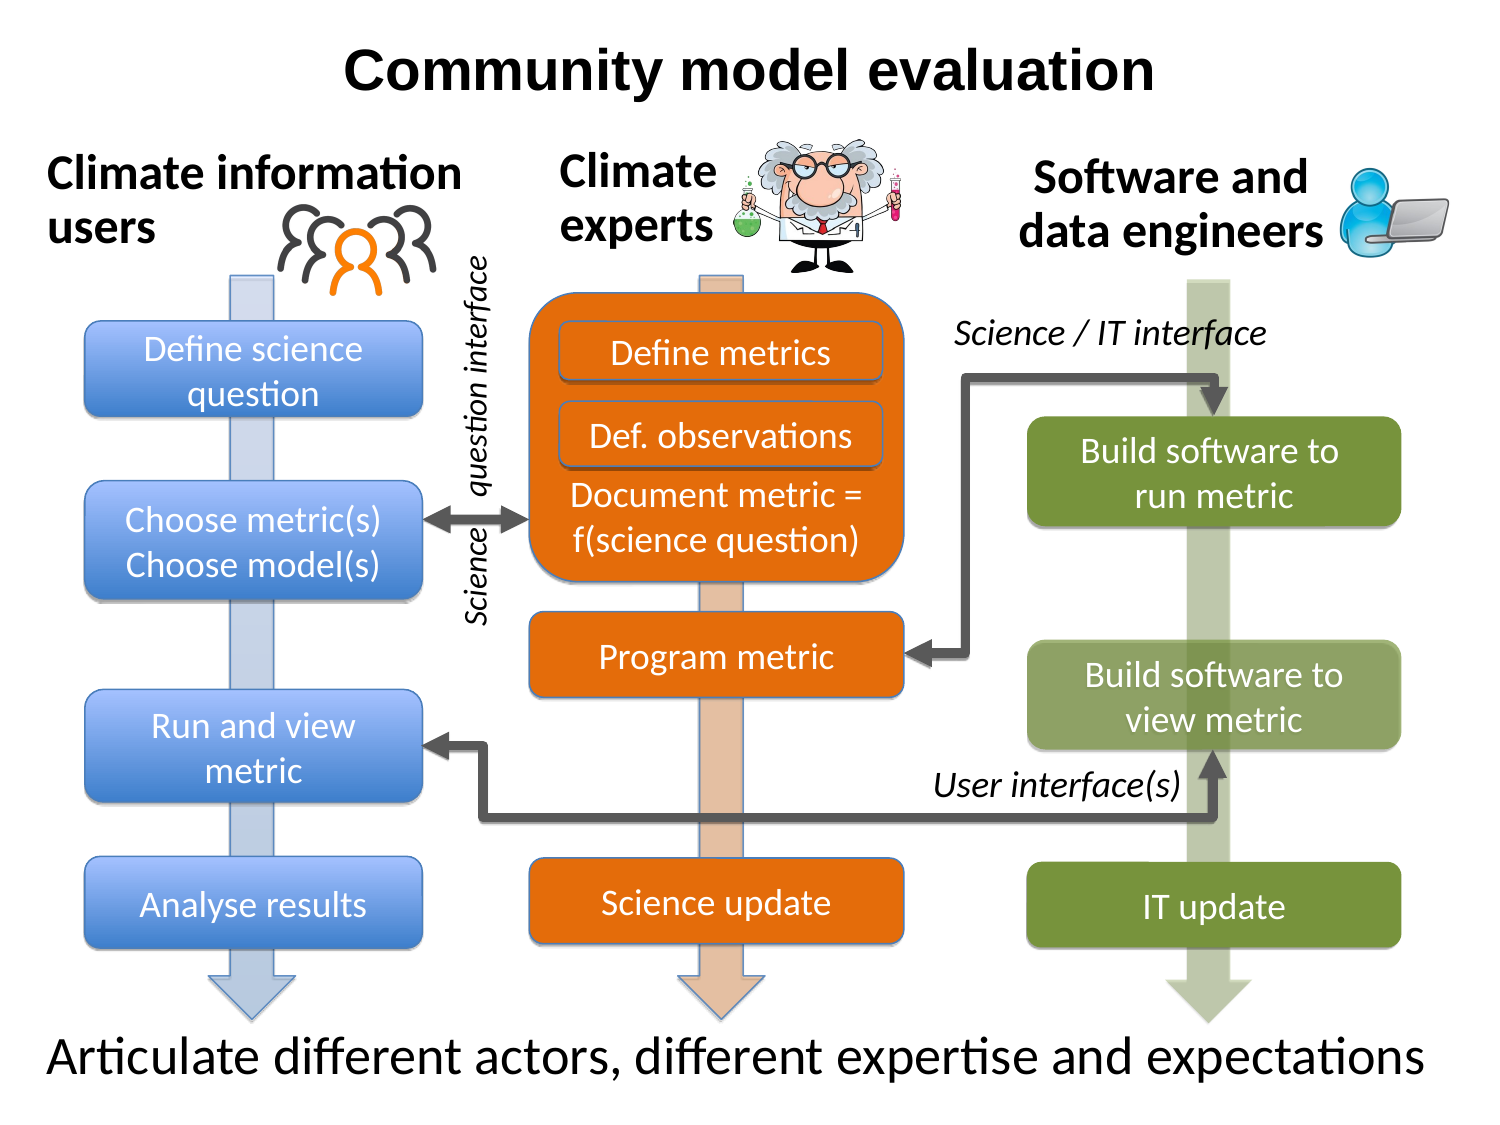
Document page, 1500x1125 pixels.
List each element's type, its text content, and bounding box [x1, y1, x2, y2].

text_box Science / IT interface [939, 300, 1283, 360]
text_box Software and data engineers [1003, 142, 1340, 266]
text_box [677, 944, 766, 1012]
text_box [1186, 750, 1231, 861]
text_box [1186, 279, 1231, 300]
text_box Build software to view metric [1027, 639, 1402, 750]
text_box Articulate different actors, different expertise and expectations [31, 1012, 1455, 1093]
text_box [230, 275, 268, 320]
text_box [230, 802, 274, 856]
text_box [230, 599, 274, 689]
text_box [699, 275, 744, 292]
text_box [1199, 778, 1208, 812]
text_box Choose metric(s) Choose model(s) [84, 480, 423, 599]
picture [1326, 159, 1460, 268]
text_box IT update [1026, 861, 1402, 948]
text_box Science question interface [445, 240, 501, 642]
text_box Document metric = f(science question) [529, 292, 904, 582]
text_box [208, 949, 296, 1012]
text_box [1186, 387, 1213, 416]
picture [733, 139, 901, 273]
text_box Program metric [529, 611, 904, 698]
text_box Science update [529, 857, 904, 944]
text_box [1186, 750, 1212, 813]
text_box Climate experts [544, 137, 744, 261]
picture [268, 160, 446, 339]
title Community model evaluation [75, 21, 1425, 113]
text_box [699, 826, 744, 857]
text_box [699, 698, 744, 813]
text_box Run and view metric [84, 689, 423, 802]
text_box [699, 582, 744, 611]
text_box Define metrics [559, 321, 883, 380]
text_box Climate information users [32, 139, 478, 263]
text_box Def. observations [559, 401, 883, 467]
text_box [1165, 948, 1253, 1012]
text_box Build software to run metric [1027, 416, 1402, 527]
text_box [230, 417, 274, 480]
text_box Define science question [84, 320, 423, 417]
text_box [1186, 382, 1210, 386]
text_box [1186, 527, 1231, 639]
text_box User interface(s) [917, 752, 1186, 813]
text_box Analyse results [84, 856, 423, 949]
text_box [1186, 360, 1231, 416]
